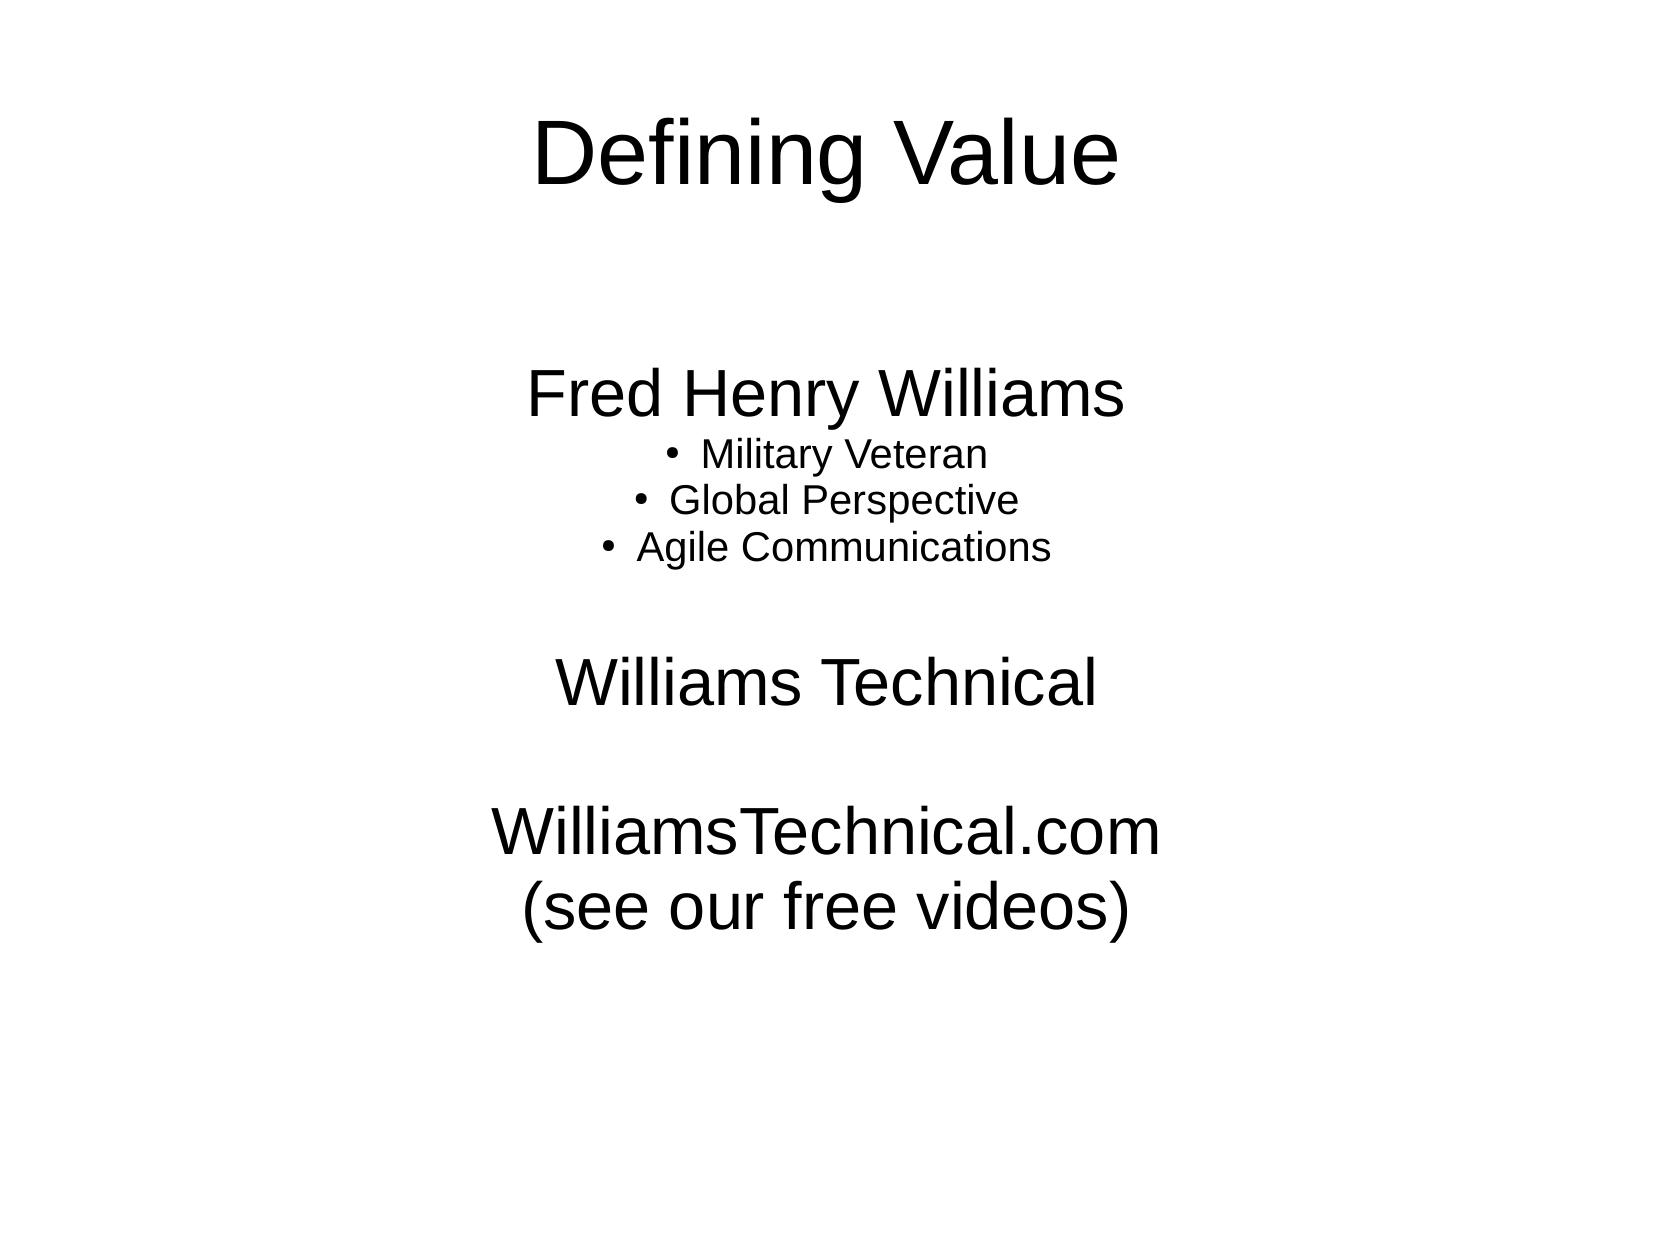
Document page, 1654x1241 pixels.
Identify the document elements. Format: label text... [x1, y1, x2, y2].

title Defining Value [82, 49, 1571, 257]
subtitle Fred Henry Williams Military Veteran Global Perspective Agile Communications Williams Technical WilliamsTechnical.com (see our free videos) [82, 290, 1571, 1010]
